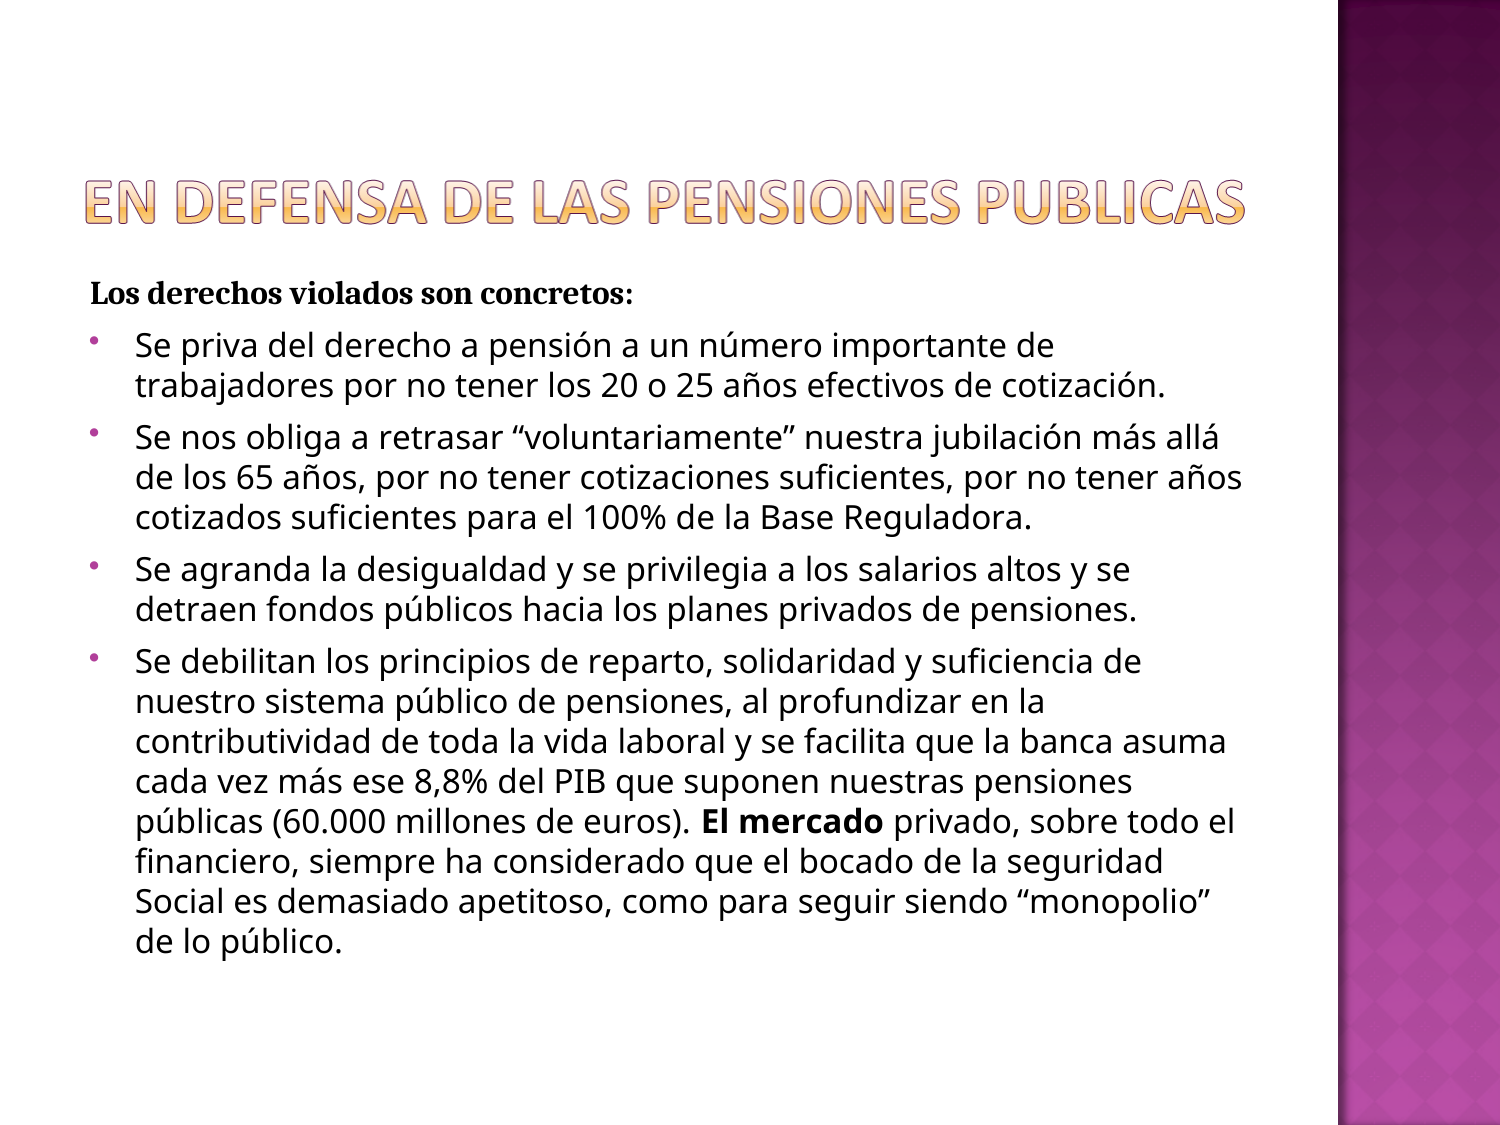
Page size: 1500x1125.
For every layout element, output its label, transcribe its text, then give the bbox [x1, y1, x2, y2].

picture [1337, 0, 1500, 1125]
list Los derechos violados son concretos: Se priva del derecho a pensión a un número importante de trabajadores por no tener los 20 o 25 años efectivos de cotización. Se nos obliga a retrasar “voluntariamente” nuestra jubilación más allá de los 65 años, por no tener cotizaciones suficientes, por no tener años cotizados suficientes para el 100% de la Base Reguladora. Se agranda la desigualdad y se privilegia a los salarios altos y se detraen fondos públicos hacia los planes privados de pensiones. Se debilitan los principios de reparto, solidaridad y suficiencia de nuestro sistema público de pensiones, al profundizar en la contributividad de toda la vida laboral y se facilita que la banca asuma cada vez más ese 8,8% del PIB que suponen nuestras pensiones públicas (60.000 millones de euros). El mercado privado, sobre todo el financiero, siempre ha considerado que el bocado de la seguridad Social es demasiado apetitoso, como para seguir siendo “monopolio” de lo público. [75, 263, 1263, 1060]
text_box [41, 52, 1287, 241]
